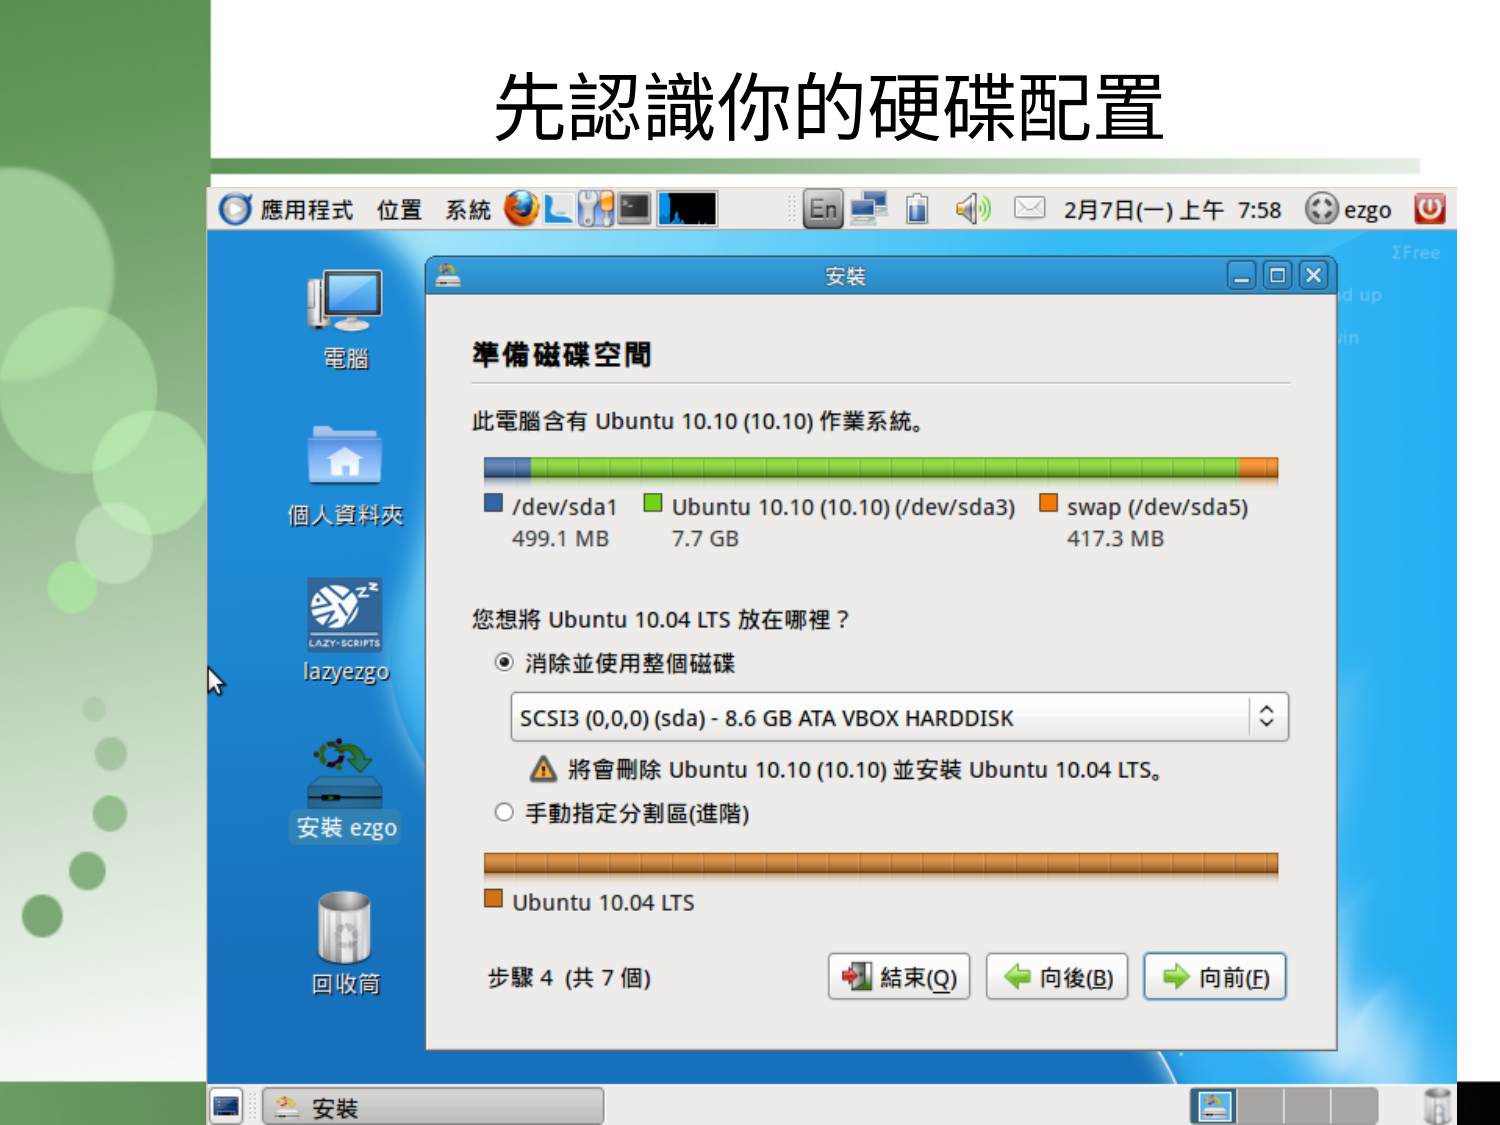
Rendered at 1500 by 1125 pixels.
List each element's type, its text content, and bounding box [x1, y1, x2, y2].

picture [0, 0, 1500, 1125]
title 先認識你的硬碟配置 [214, 52, 1447, 154]
